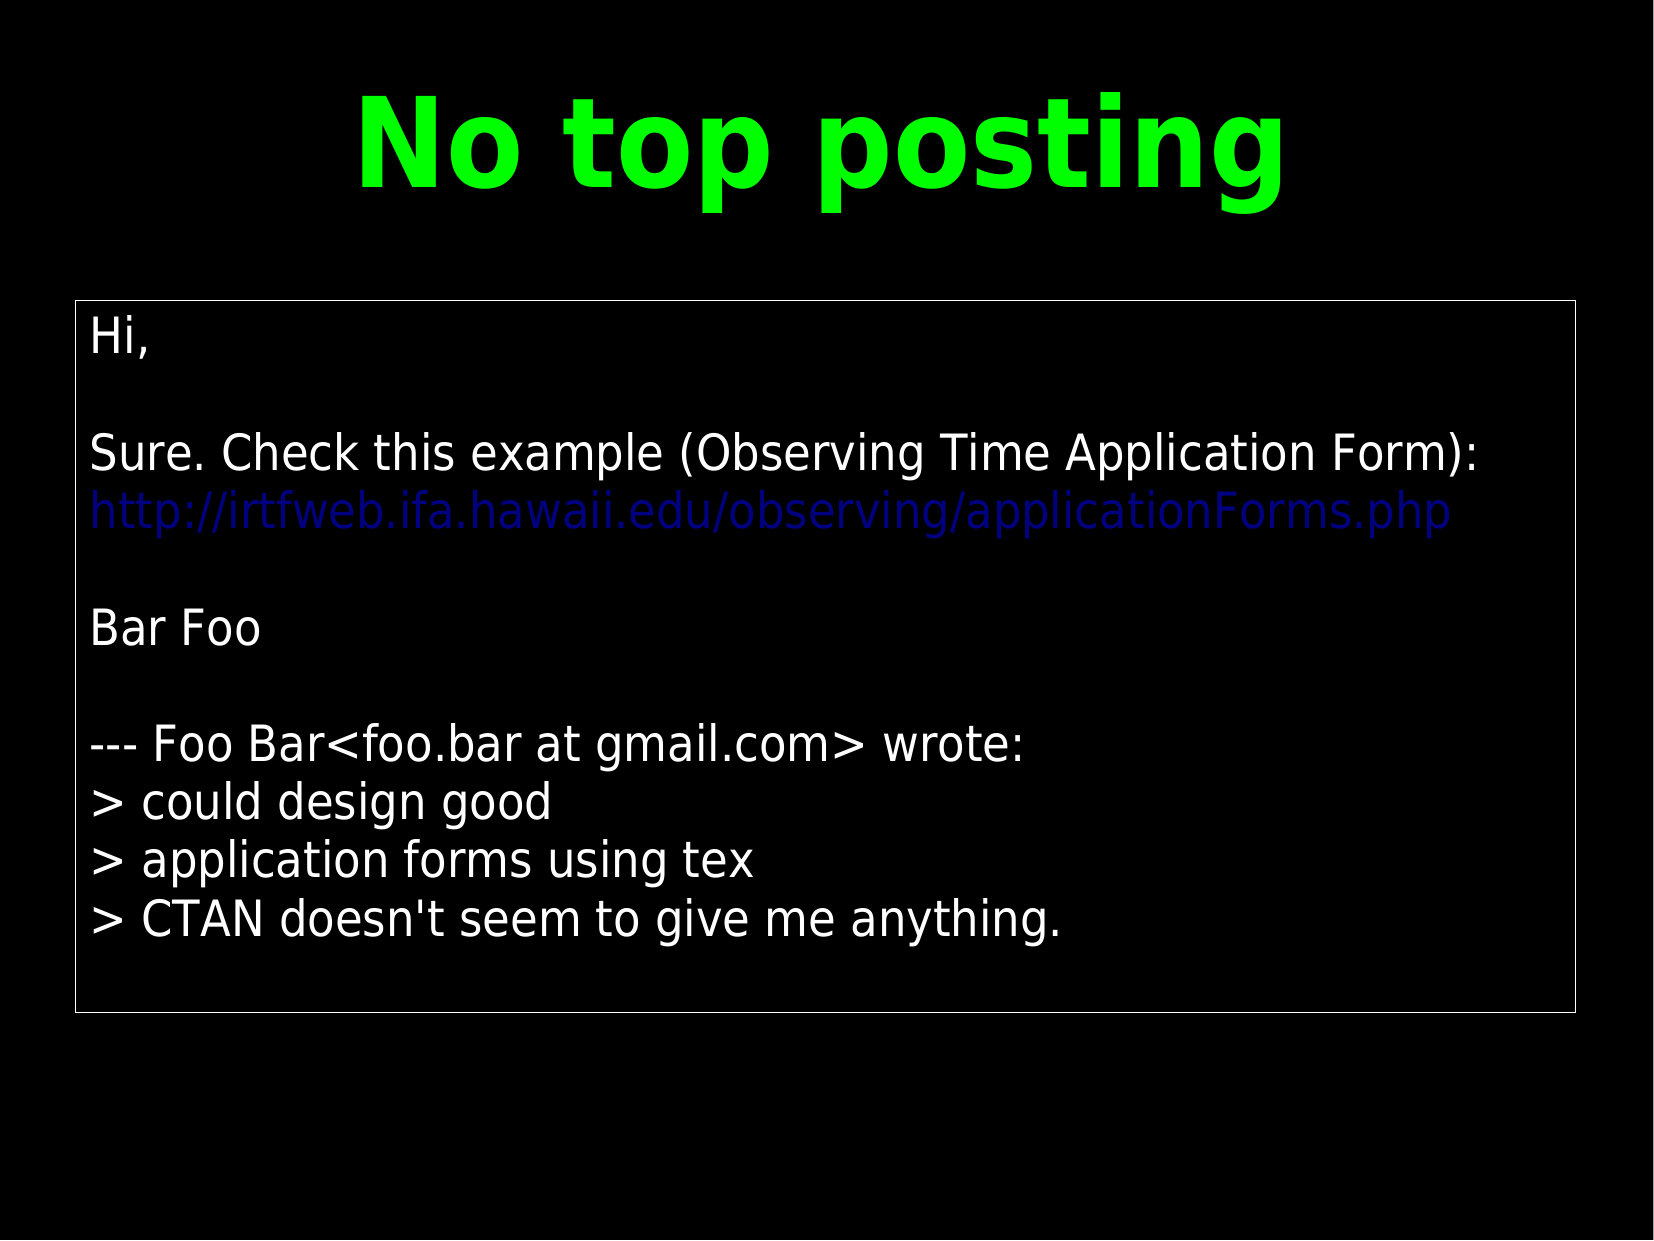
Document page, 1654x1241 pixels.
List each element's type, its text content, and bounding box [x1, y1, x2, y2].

text_box Hi, Sure. Check this example (Observing Time Application Form): http://irtfweb.ifa.hawaii.edu/observing/applicationForms.php Bar Foo --- Foo Bar<foo.bar at gmail.com> wrote: > could design good > application forms using tex > CTAN doesn't seem to give me anything. [75, 300, 1576, 1013]
text_box No top posting [337, 64, 1426, 226]
